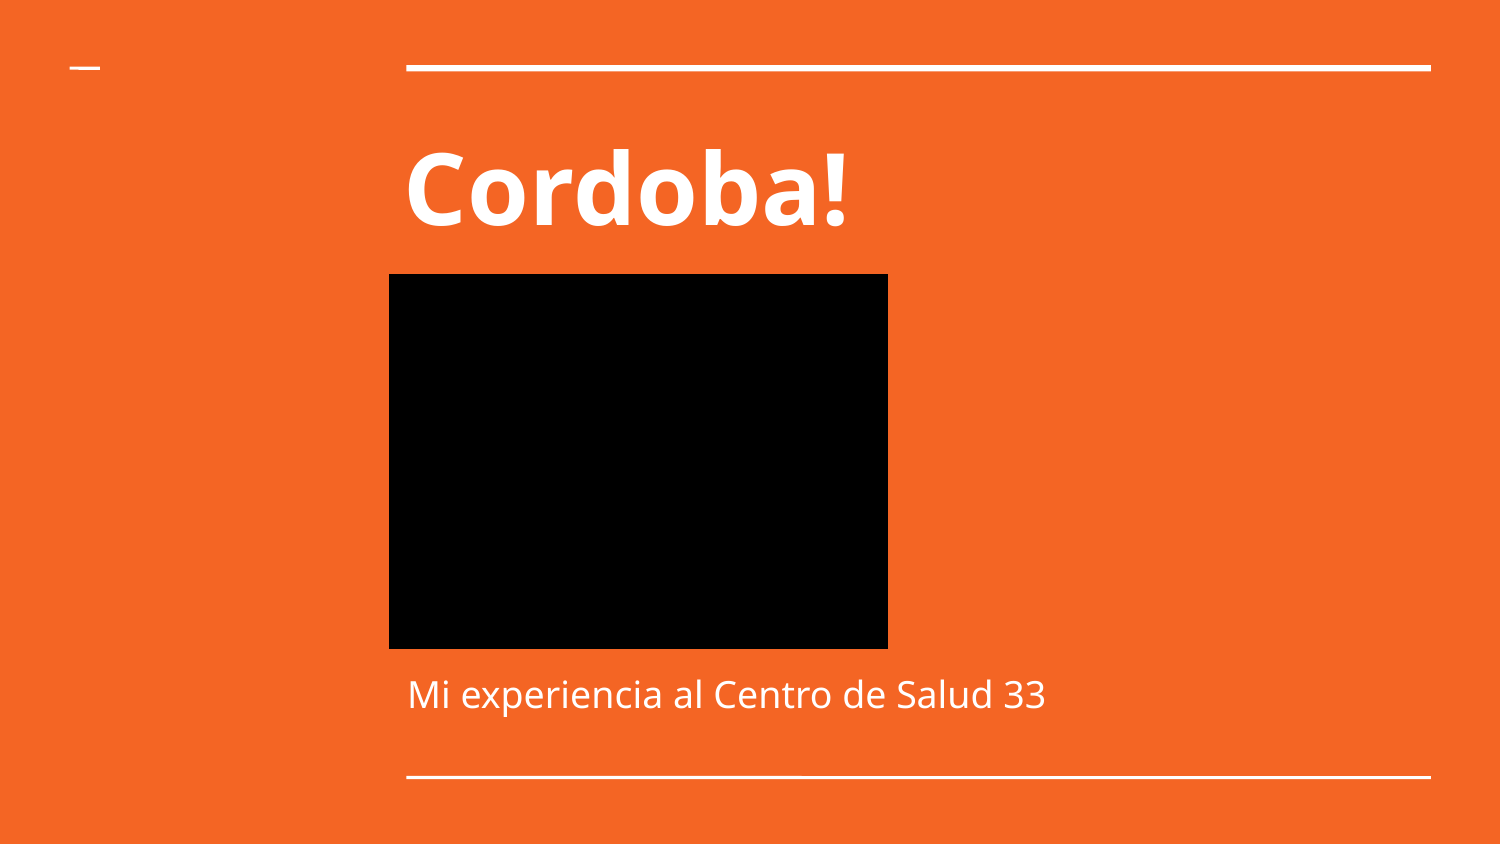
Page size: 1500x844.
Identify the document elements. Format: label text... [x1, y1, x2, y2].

subtitle Mi experiencia al Centro de Salud 33 [392, 531, 1431, 735]
title Cordoba! [389, 103, 1428, 357]
picture [389, 274, 888, 649]
